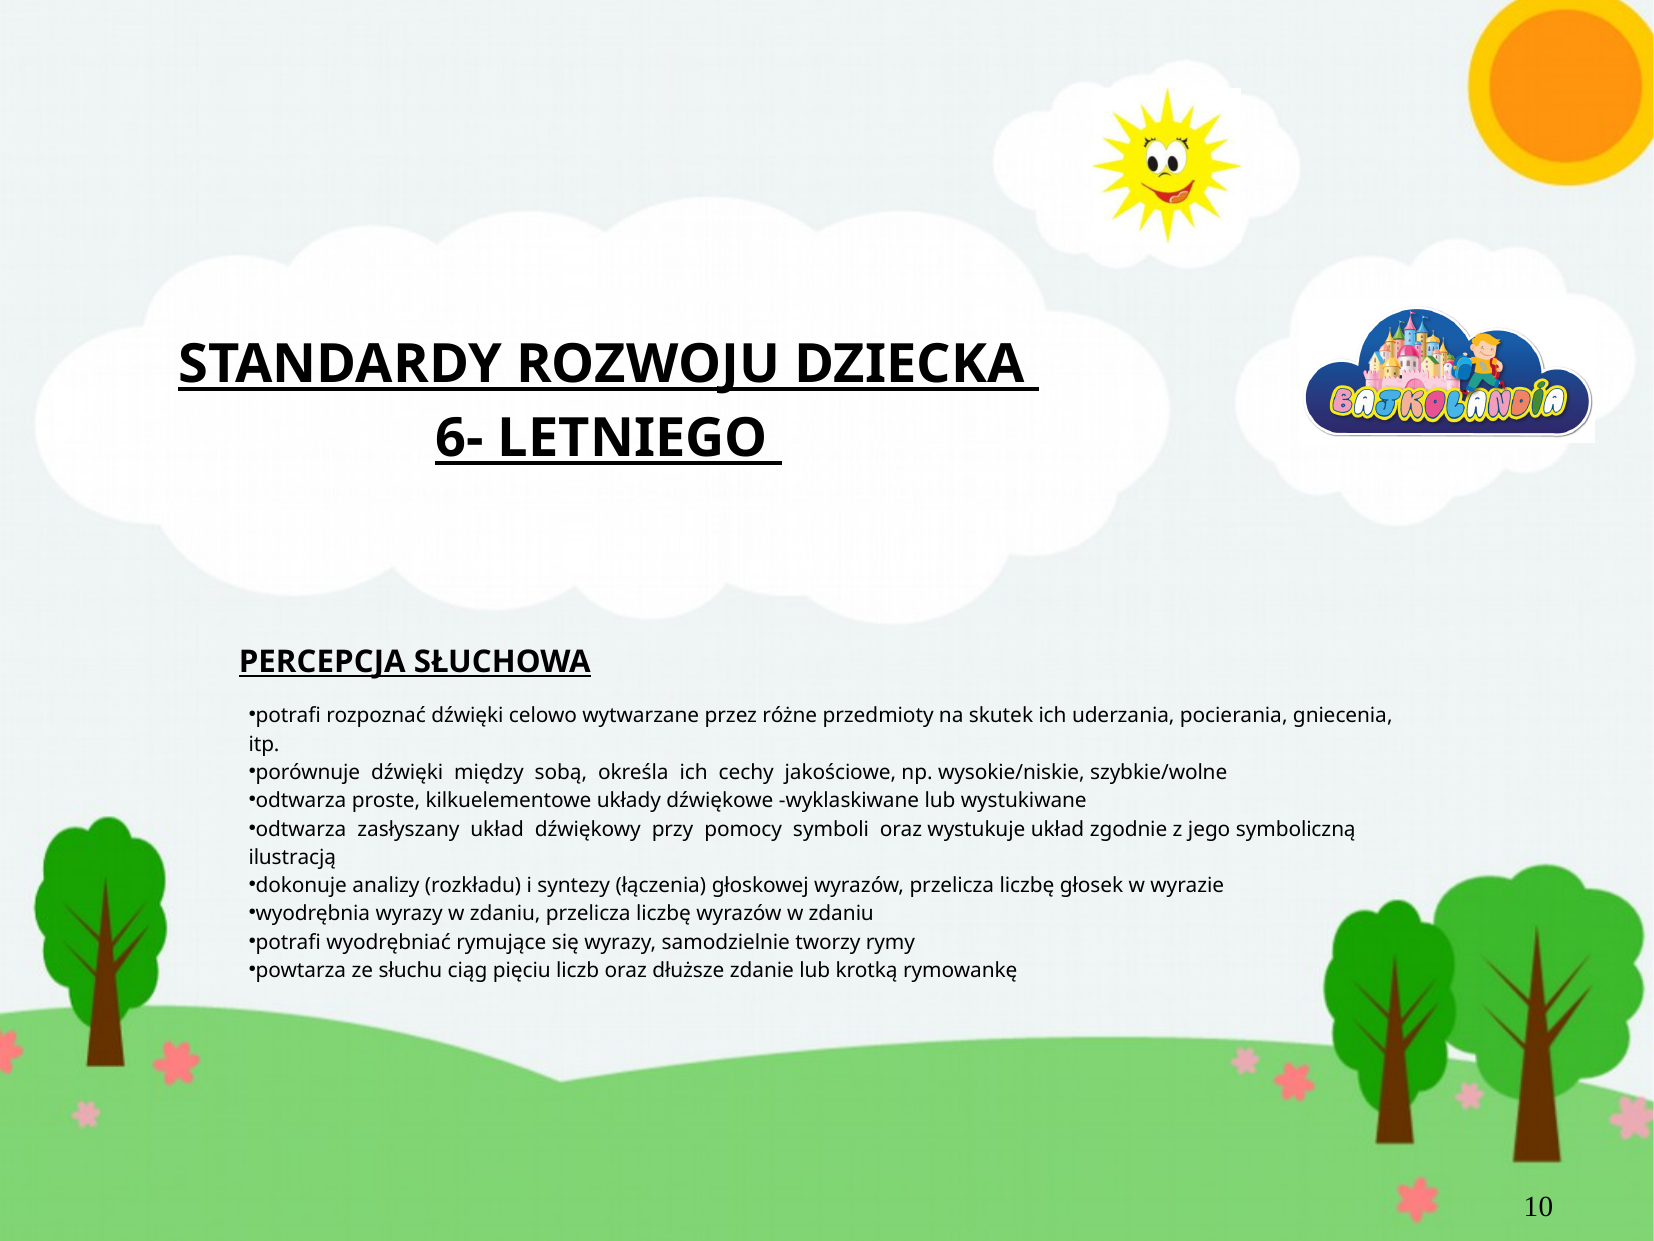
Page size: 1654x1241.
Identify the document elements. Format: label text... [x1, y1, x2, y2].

text_box PERCEPCJA SŁUCHOWA [238, 639, 1034, 664]
picture [1092, 88, 1241, 243]
text_box STANDARDY ROZWOJU DZIECKA 6- LETNIEGO [154, 324, 1063, 545]
text_box potrafi rozpoznać dźwięki celowo wytwarzane przez różne przedmioty na skutek ich uderzania, pocierania, gniecenia, itp. porównuje dźwięki między sobą, określa ich cechy jakościowe, np. wysokie/niskie, szybkie/wolne odtwarza proste, kilkuelementowe układy dźwiękowe -wyklaskiwane lub wystukiwane odtwarza zasłyszany układ dźwiękowy przy pomocy symboli oraz wystukuje układ zgodnie z jego symboliczną ilustracją dokonuje analizy (rozkładu) i syntezy (łączenia) głoskowej wyrazów, przelicza liczbę głosek w wyrazie wyodrębnia wyrazy w zdaniu, przelicza liczbę wyrazów w zdaniu potrafi wyodrębniać rymujące się wyrazy, samodzielnie tworzy rymy powtarza ze słuchu ciąg pięciu liczb oraz dłuższe zdanie lub krotką rymowankę [233, 664, 1418, 1093]
text_box [1523, 1187, 1630, 1235]
picture [1299, 300, 1595, 444]
